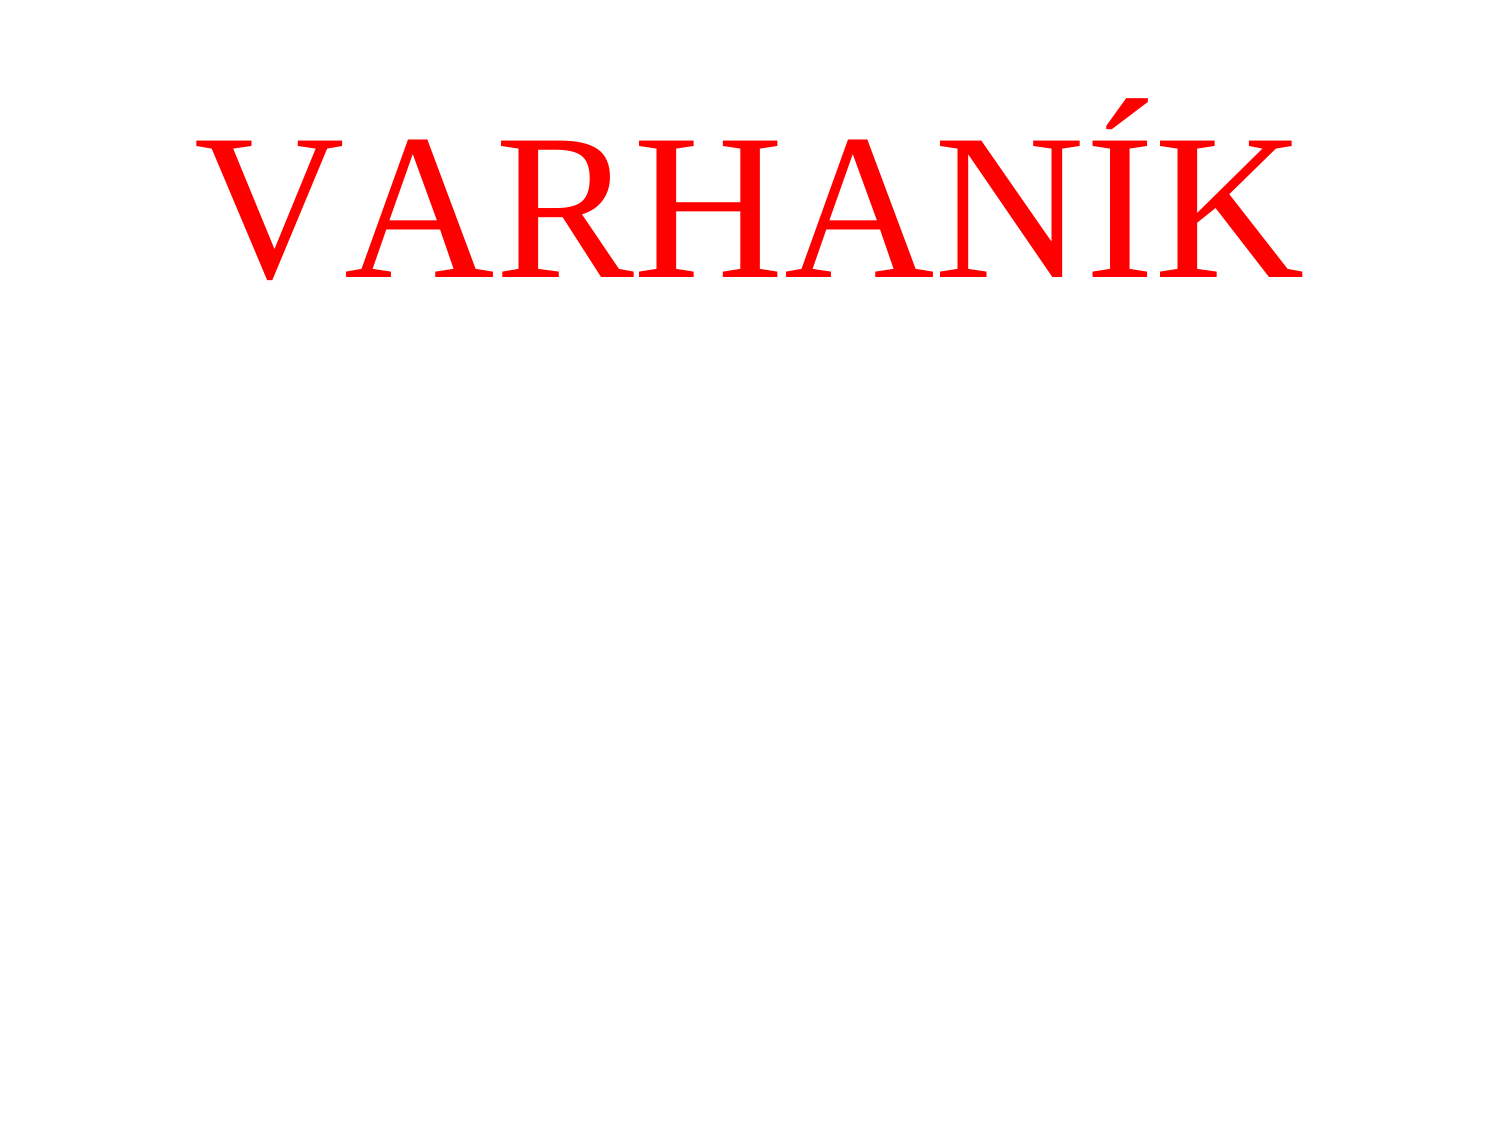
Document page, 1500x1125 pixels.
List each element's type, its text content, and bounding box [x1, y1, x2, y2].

title VARHANÍK [112, 61, 1388, 327]
